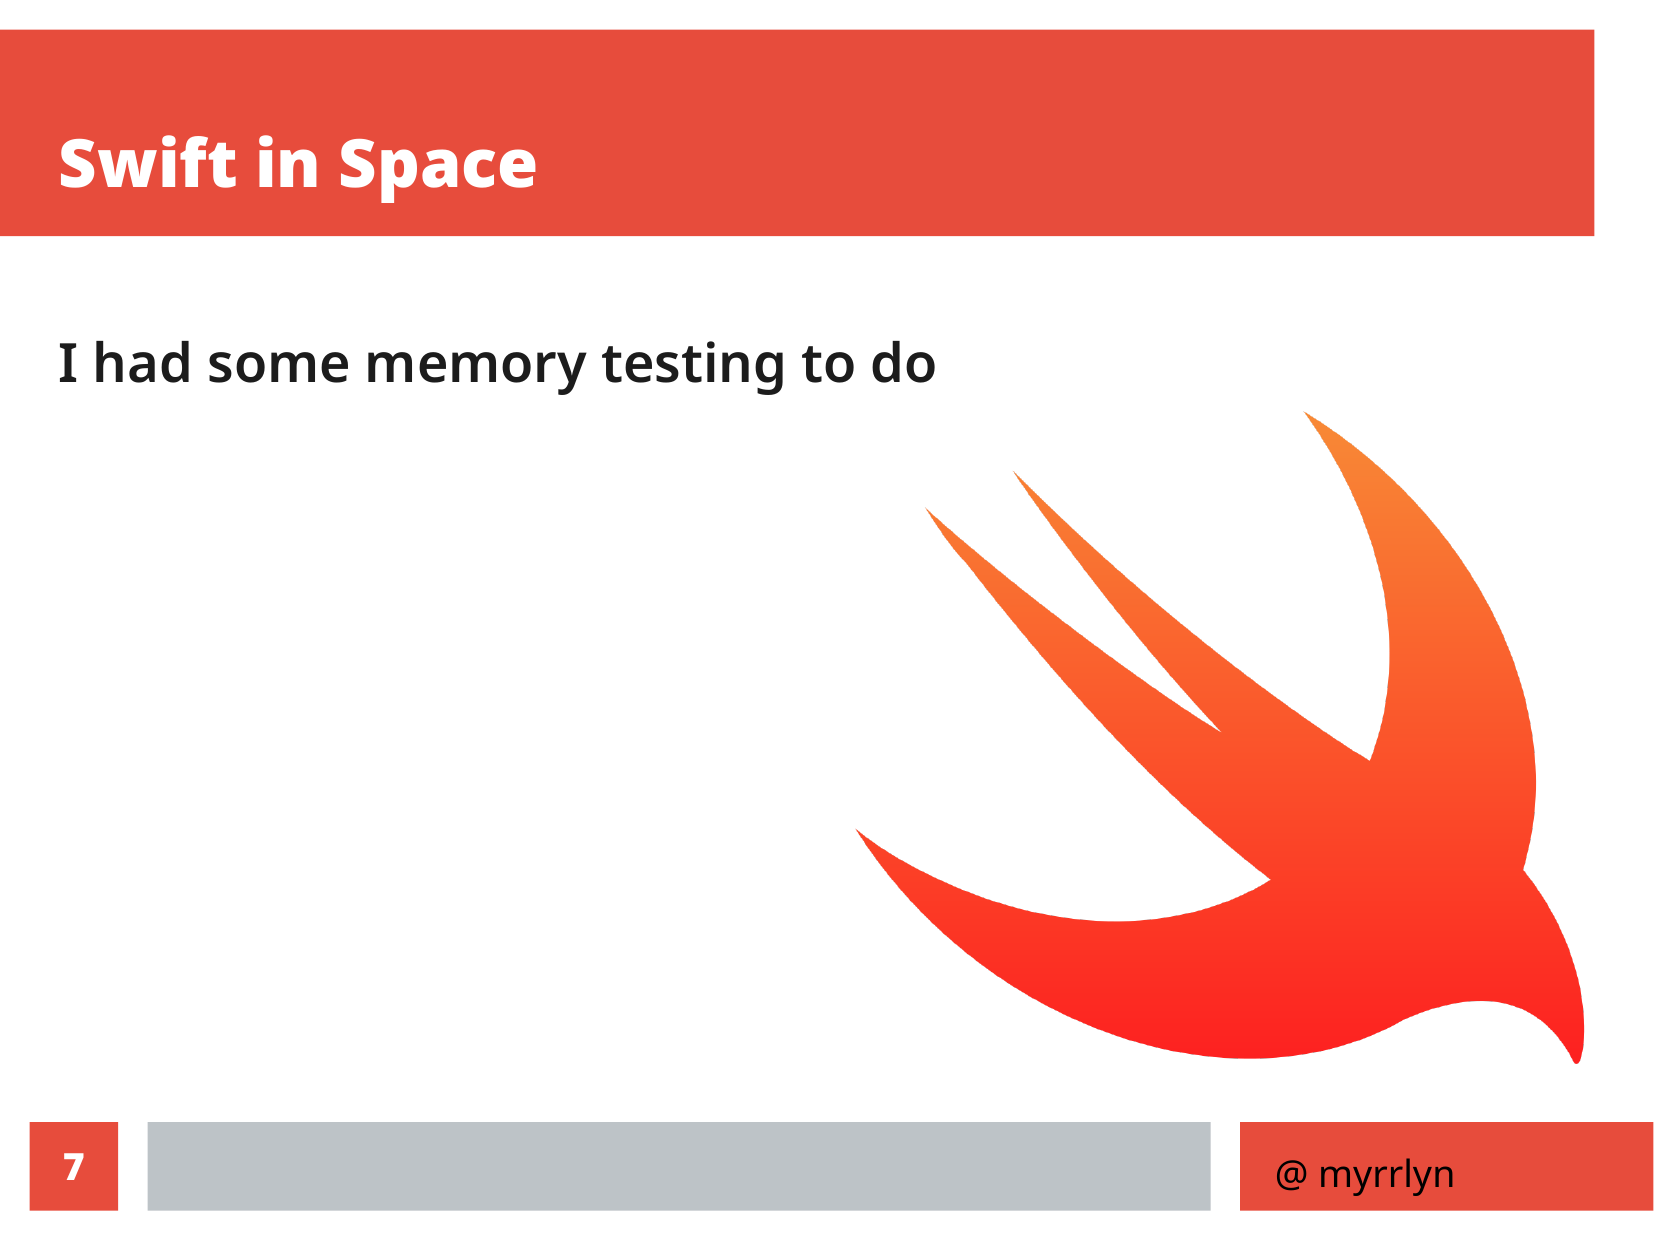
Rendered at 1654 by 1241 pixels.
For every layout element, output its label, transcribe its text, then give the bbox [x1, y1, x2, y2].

title Swift in Space [59, 59, 1595, 207]
picture [855, 411, 1591, 1073]
text_box @ myrrlyn [1260, 1140, 1636, 1202]
list I had some memory testing to do [59, 324, 1565, 1093]
